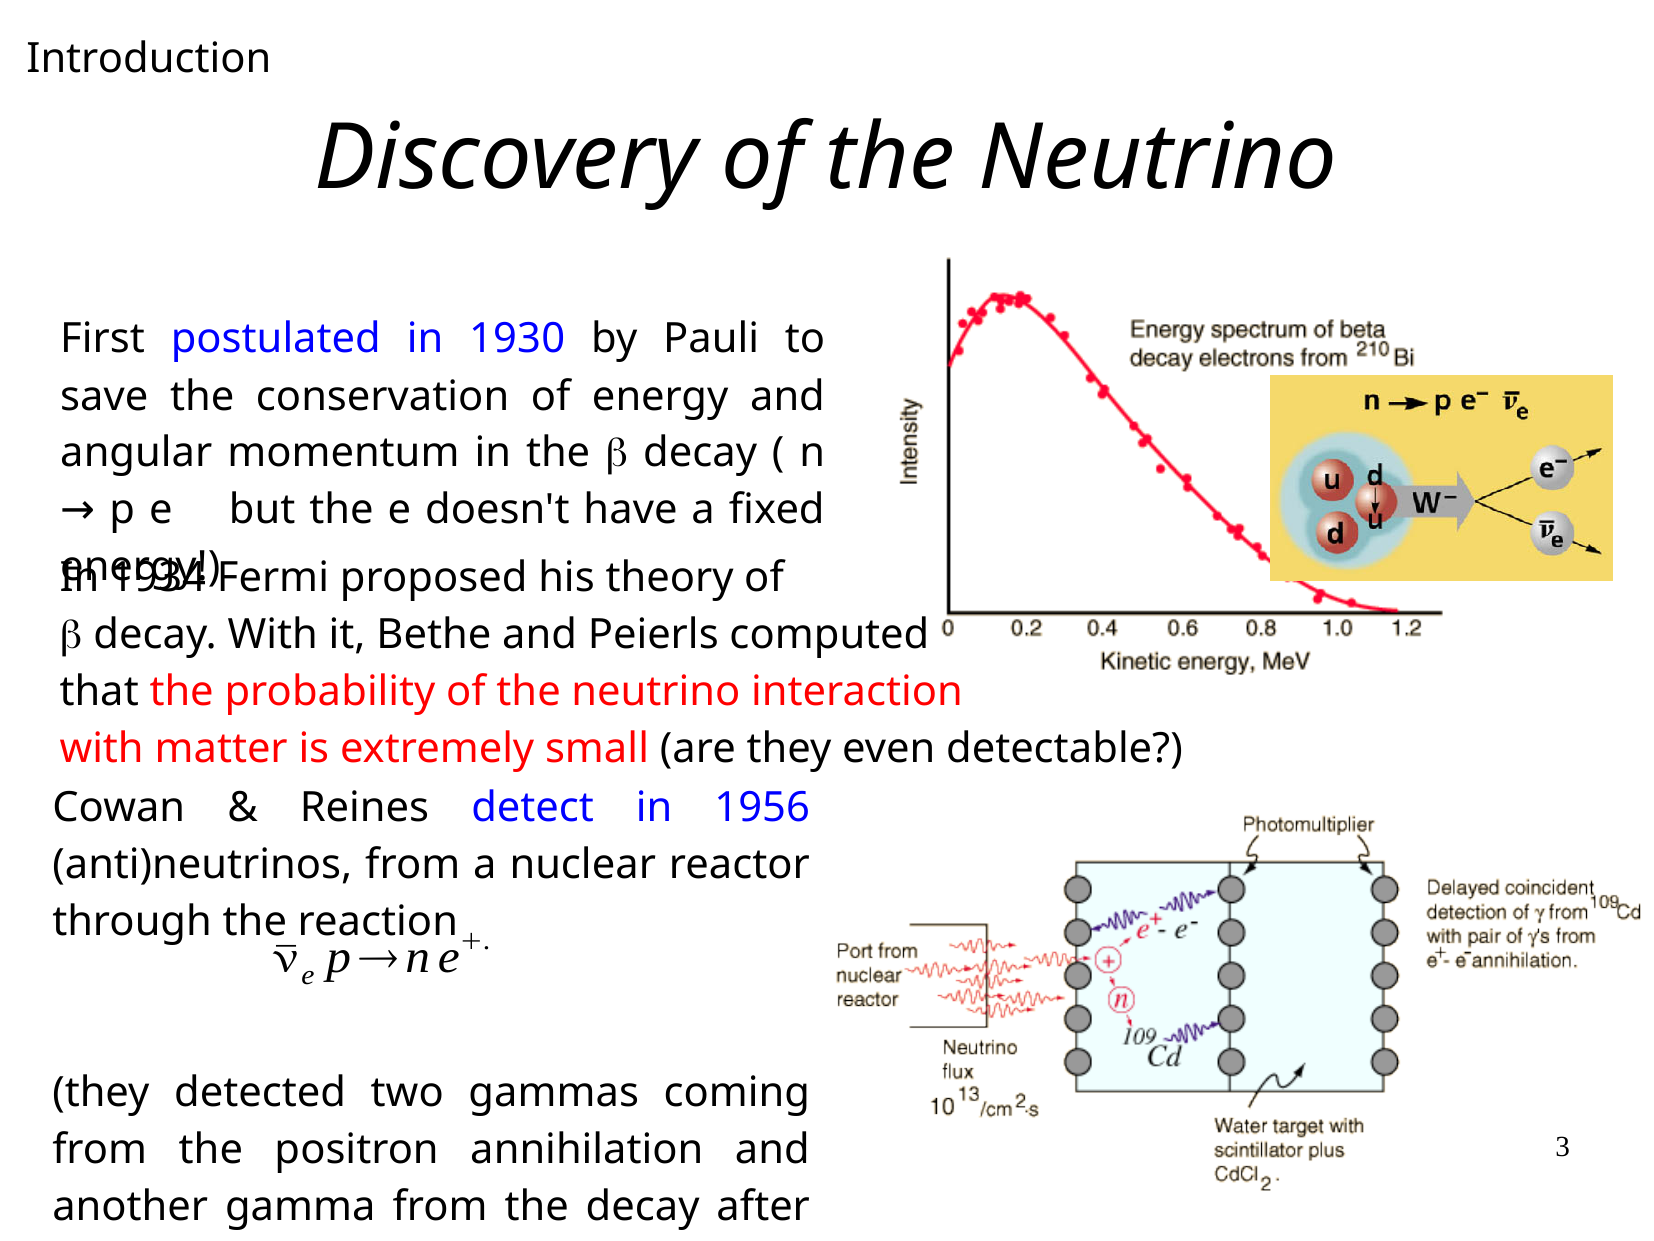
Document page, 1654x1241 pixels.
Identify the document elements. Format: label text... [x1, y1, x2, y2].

chart [265, 923, 497, 993]
text_box Cowan & Reines detect in 1956 (anti)neutrinos, from a nuclear reactor through the reaction (they detected two gammas coming from the positron annihilation and another gamma from the decay after the neutron is captured by the Cadmium). [37, 769, 826, 1235]
text_box Introduction [11, 20, 392, 90]
picture [825, 804, 1653, 1201]
picture [887, 250, 1613, 695]
text_box In 1934 Fermi proposed his theory of b decay. With it, Bethe and Peierls computed that the probability of the neutrino interaction with matter is extremely small (are they even detectable?) [44, 539, 1143, 760]
text_box First postulated in 1930 by Pauli to save the conservation of energy and angular momentum in the b decay ( n → p e but the e doesn't have a fixed energy!) [45, 300, 841, 521]
title Discovery of the Neutrino [82, 56, 1571, 250]
